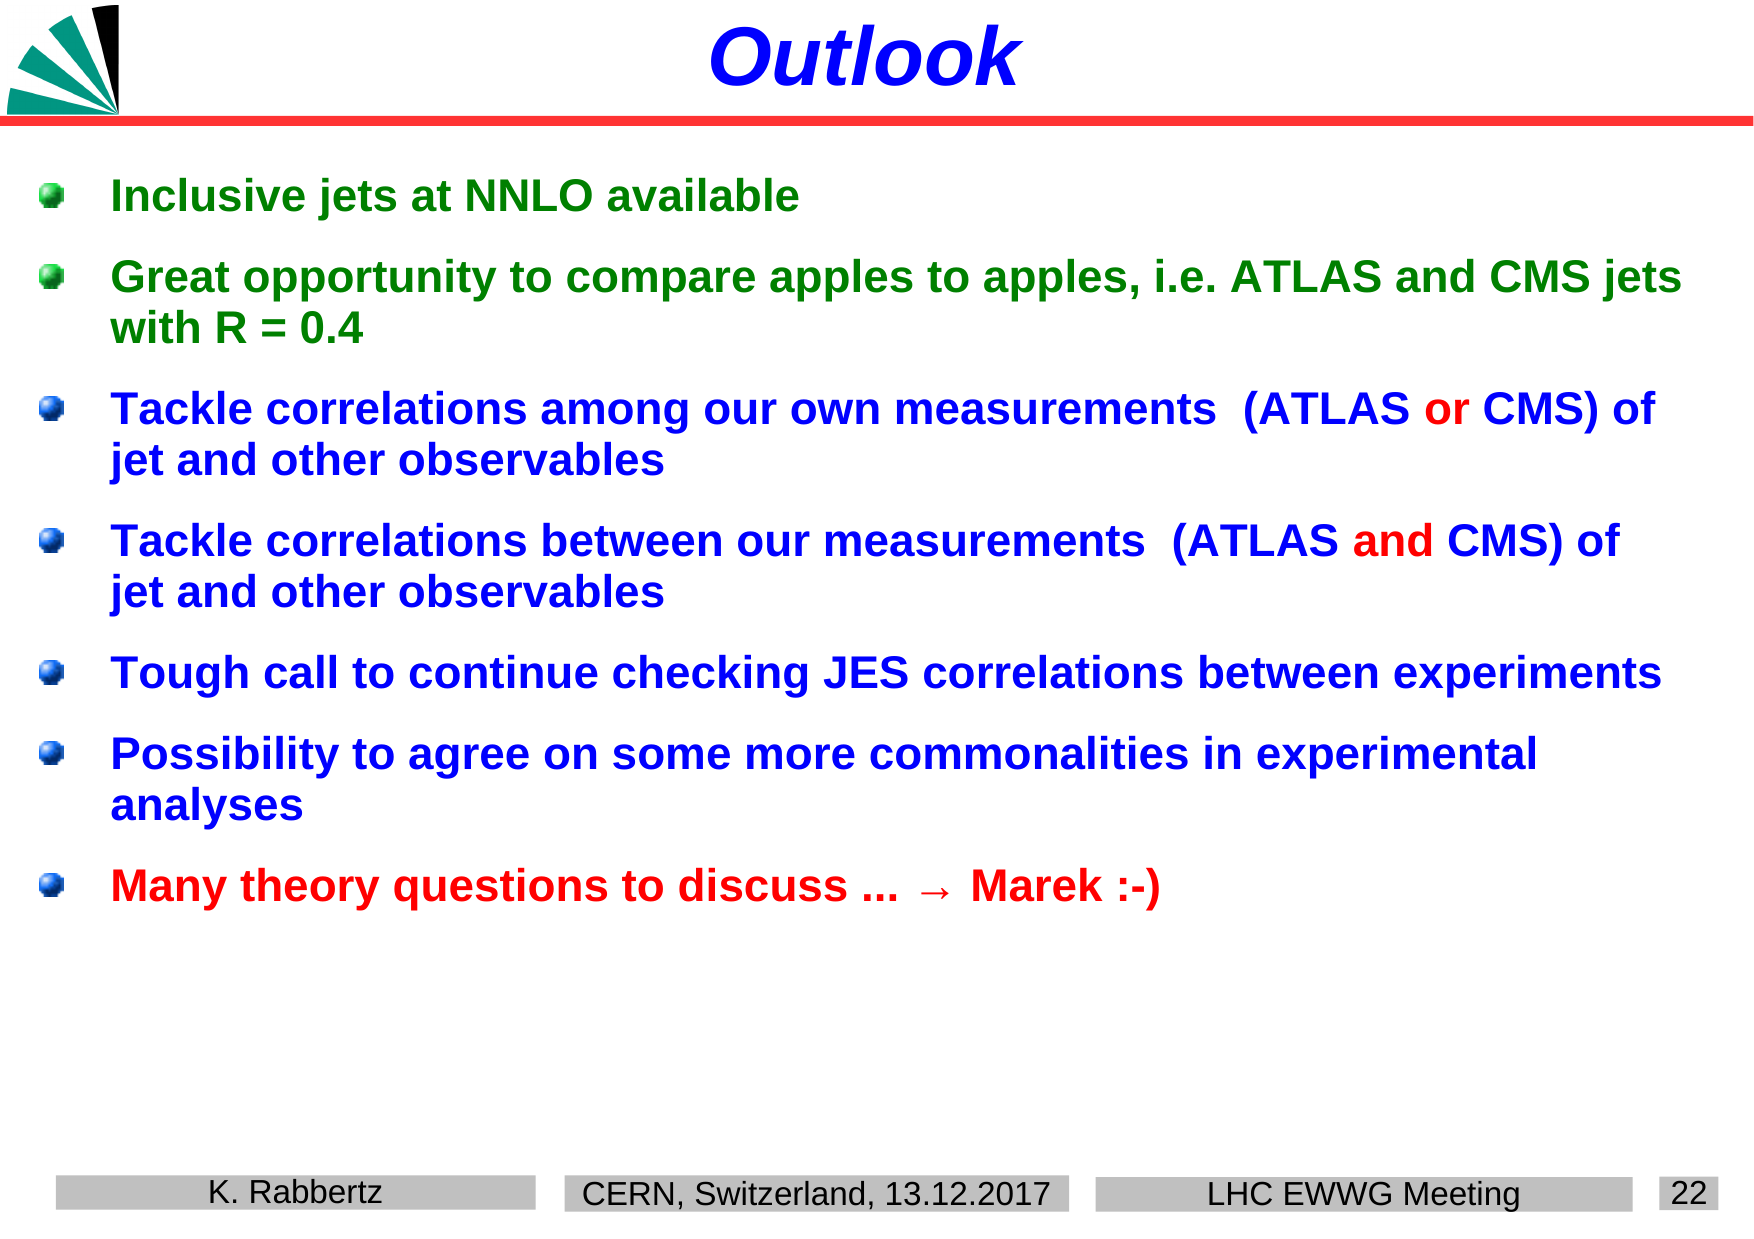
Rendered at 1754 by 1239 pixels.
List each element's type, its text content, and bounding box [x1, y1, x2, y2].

title Outlook [123, 0, 1606, 114]
picture [7, 5, 119, 116]
list Inclusive jets at NNLO available Great opportunity to compare apples to apples, i.e. ATLAS and CMS jets with R = 0.4 Tackle correlations among our own measurements (ATLAS or CMS) of jet and other observables Tackle correlations between our measurements (ATLAS and CMS) of jet and other observables Tough call to continue checking JES correlations between experiments Possibility to agree on some more commonalities in experimental analyses Many theory questions to discuss ... → Marek :-) [27, 169, 1730, 911]
